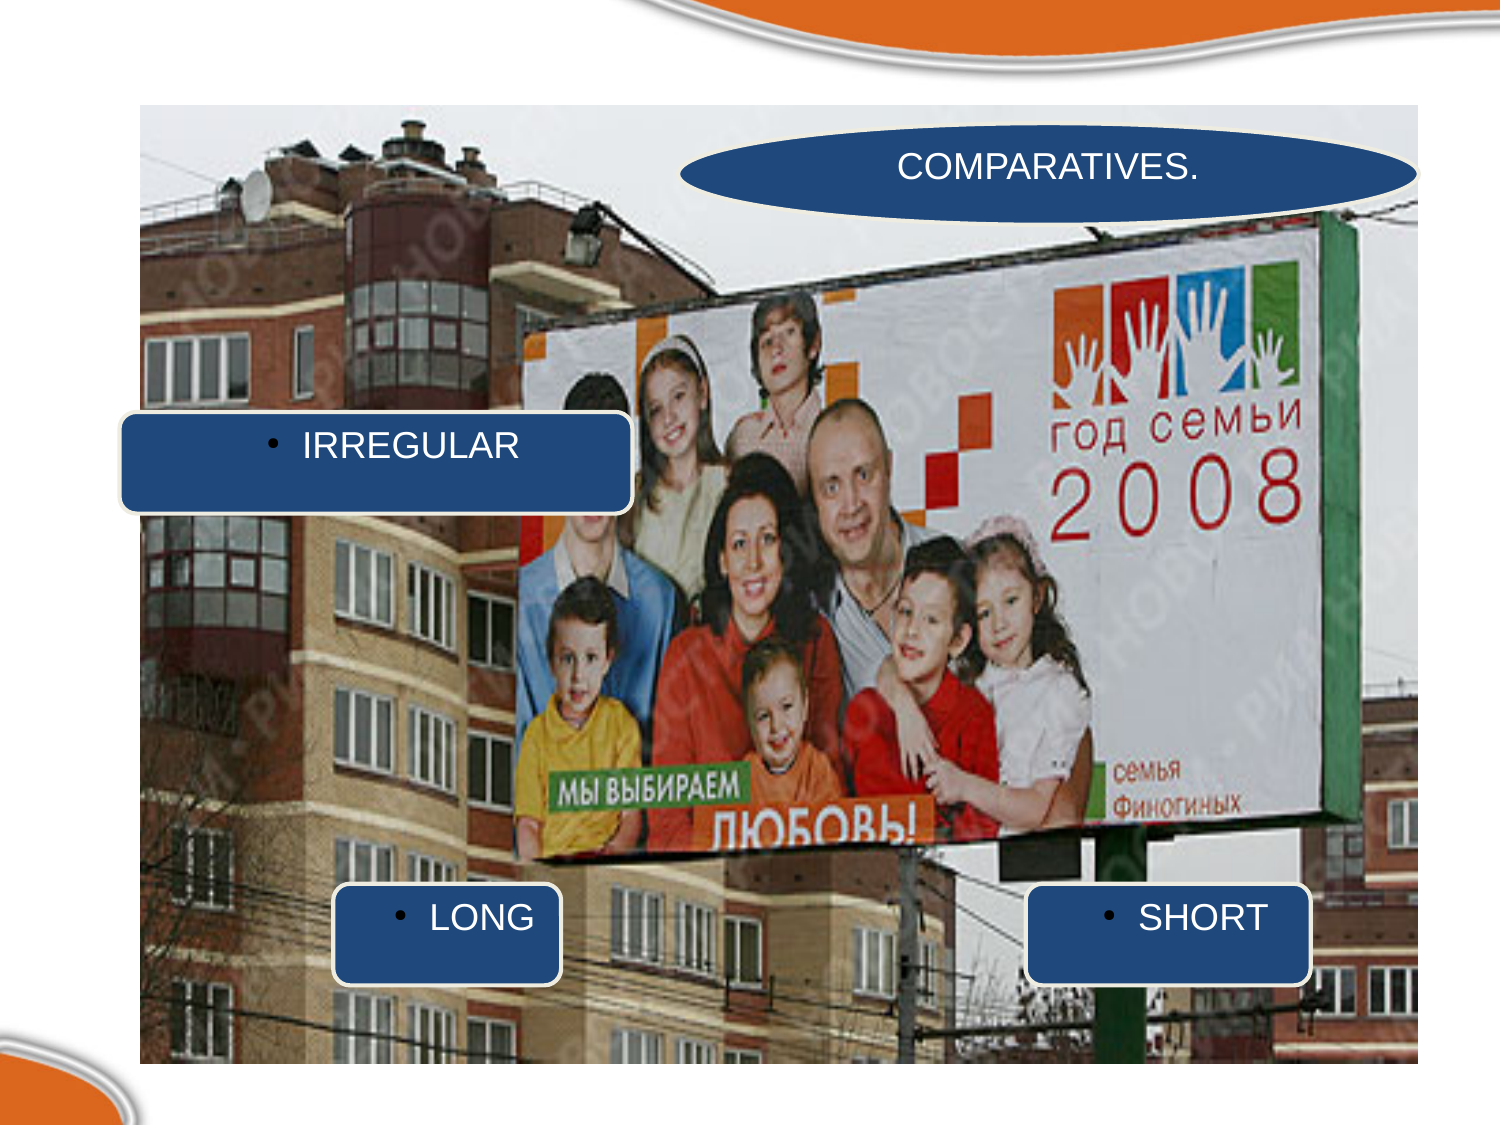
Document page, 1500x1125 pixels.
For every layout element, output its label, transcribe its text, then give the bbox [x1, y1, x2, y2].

text_box SHORT [1025, 883, 1311, 986]
text_box IRREGULAR [119, 411, 633, 514]
text_box COMPARATIVES. [678, 123, 1419, 225]
picture [0, 0, 1500, 1125]
text_box LONG [333, 883, 562, 986]
